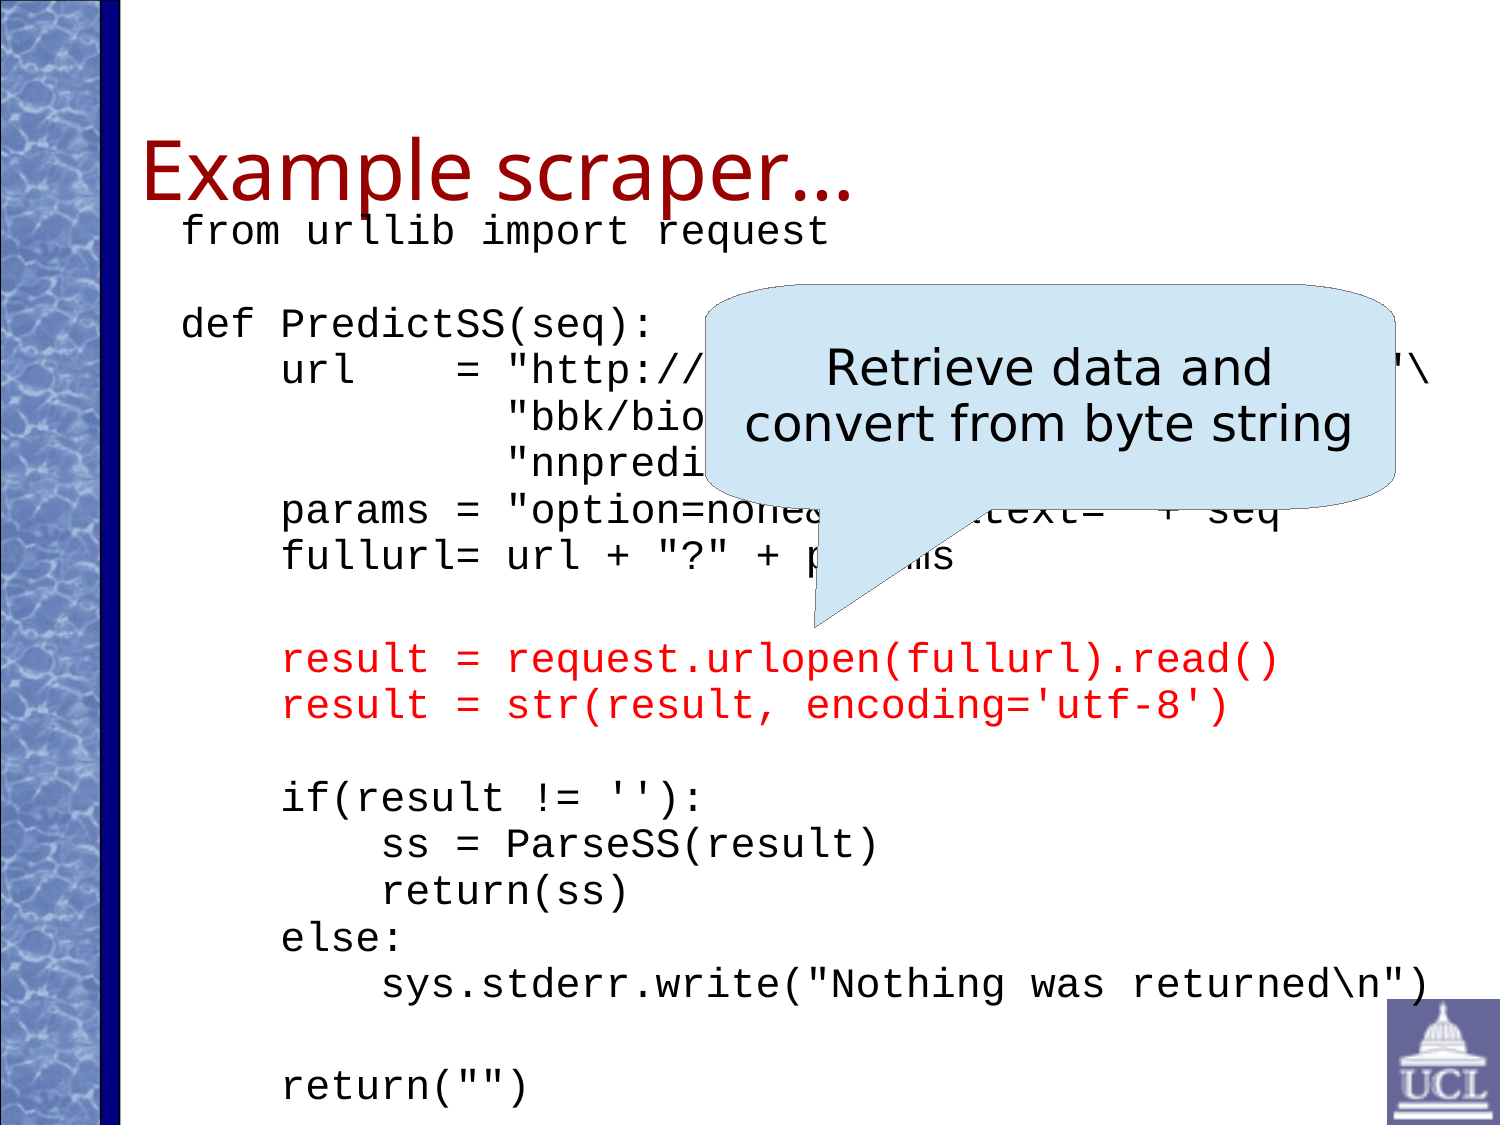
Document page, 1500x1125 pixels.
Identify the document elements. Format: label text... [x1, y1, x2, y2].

title Example scraper… [124, 37, 1413, 225]
picture [1, 1, 99, 1125]
text_box Retrieve data and convert from byte string [705, 284, 1396, 628]
picture [1387, 999, 1500, 1125]
text_box from urllib import request def PredictSS(seq): url = "http://www.bioinf.org.uk/teaching/"\ "bbk/biocomp2/rpc/"\ "nnpredict/nnpredict.cgi" params = "option=none&name=&text=" + seq fullurl= url + "?" + params result = request.urlopen(fullurl).read() result = str(result, encoding='utf-8') if(result != ''): ss = ParseSS(result) return(ss) else: sys.stderr.write("Nothing was returned\n") return("") [165, 200, 1446, 1120]
